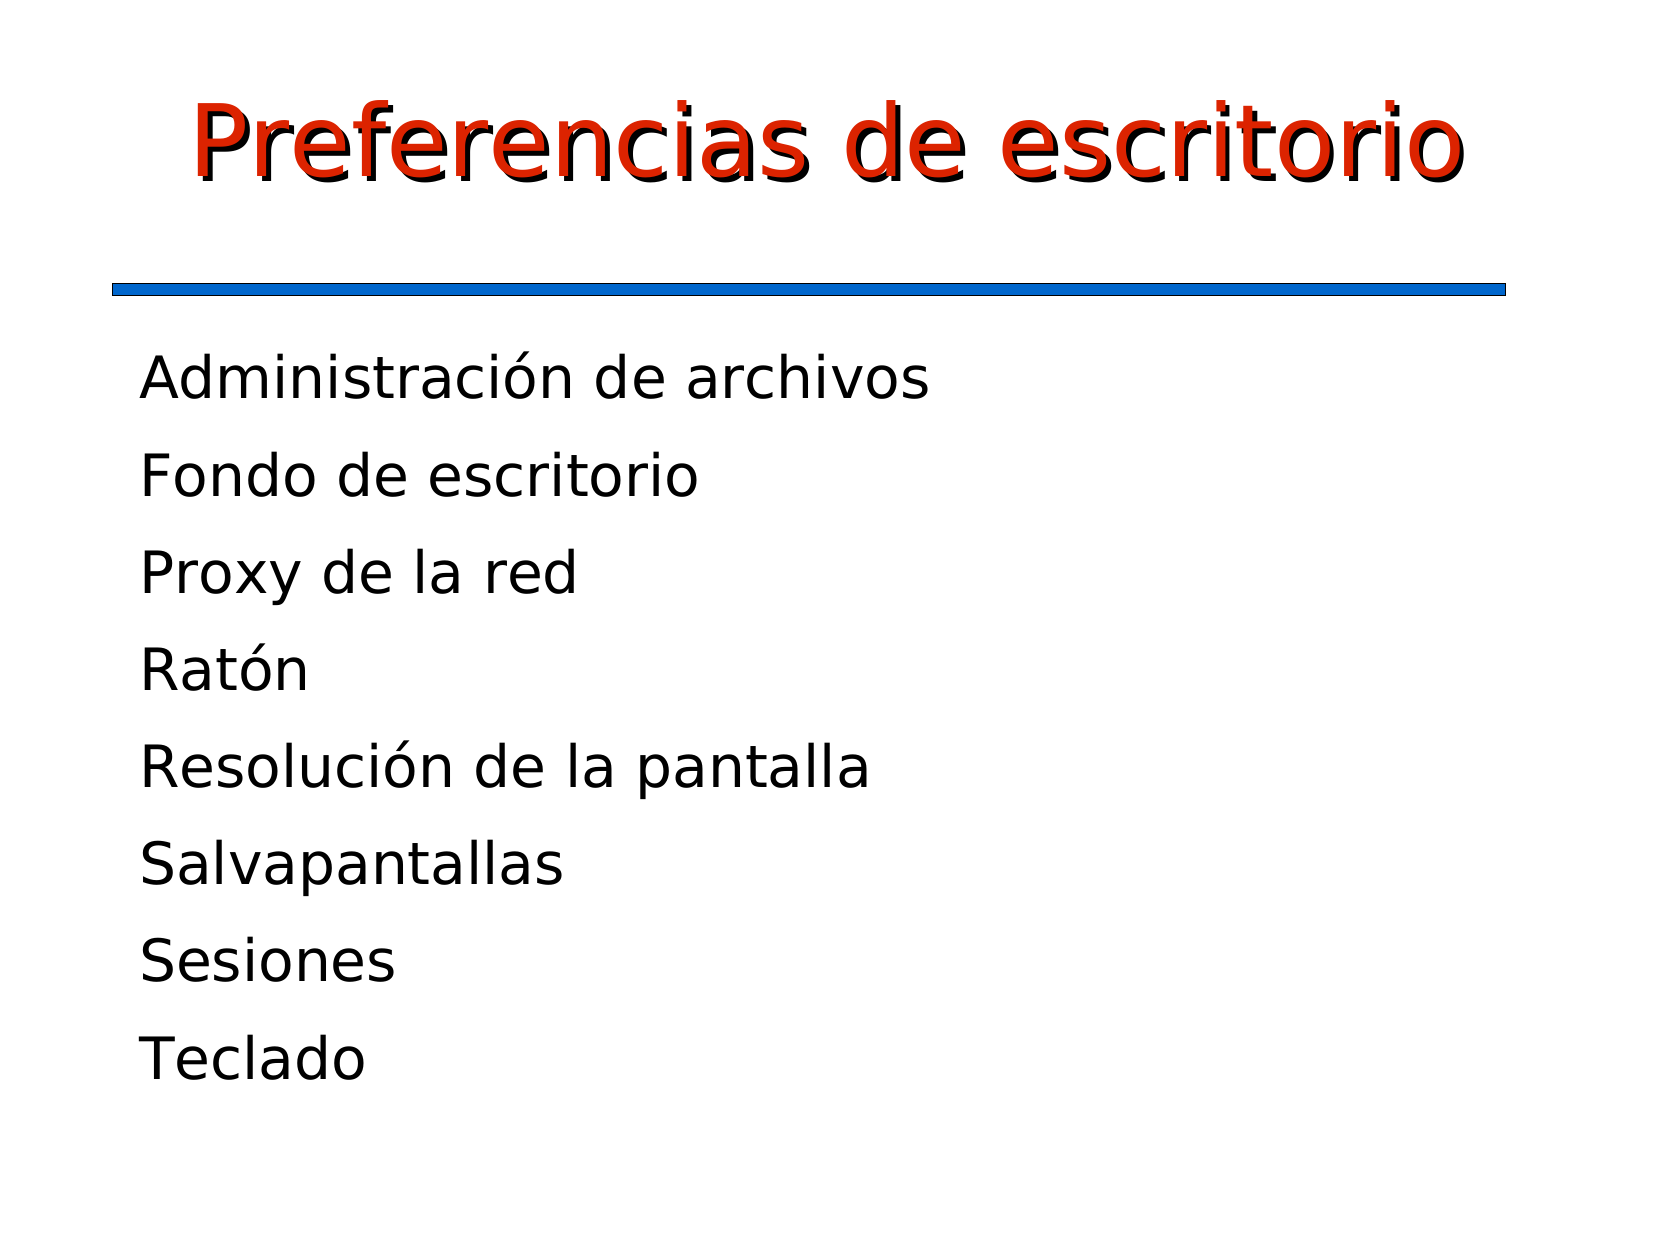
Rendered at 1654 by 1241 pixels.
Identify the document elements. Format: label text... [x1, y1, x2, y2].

list Administración de archivos Fondo de escritorio Proxy de la red Ratón Resolución de la pantalla Salvapantallas Sesiones Teclado [121, 344, 1534, 1127]
title Preferencias de escritorio [121, 37, 1534, 246]
